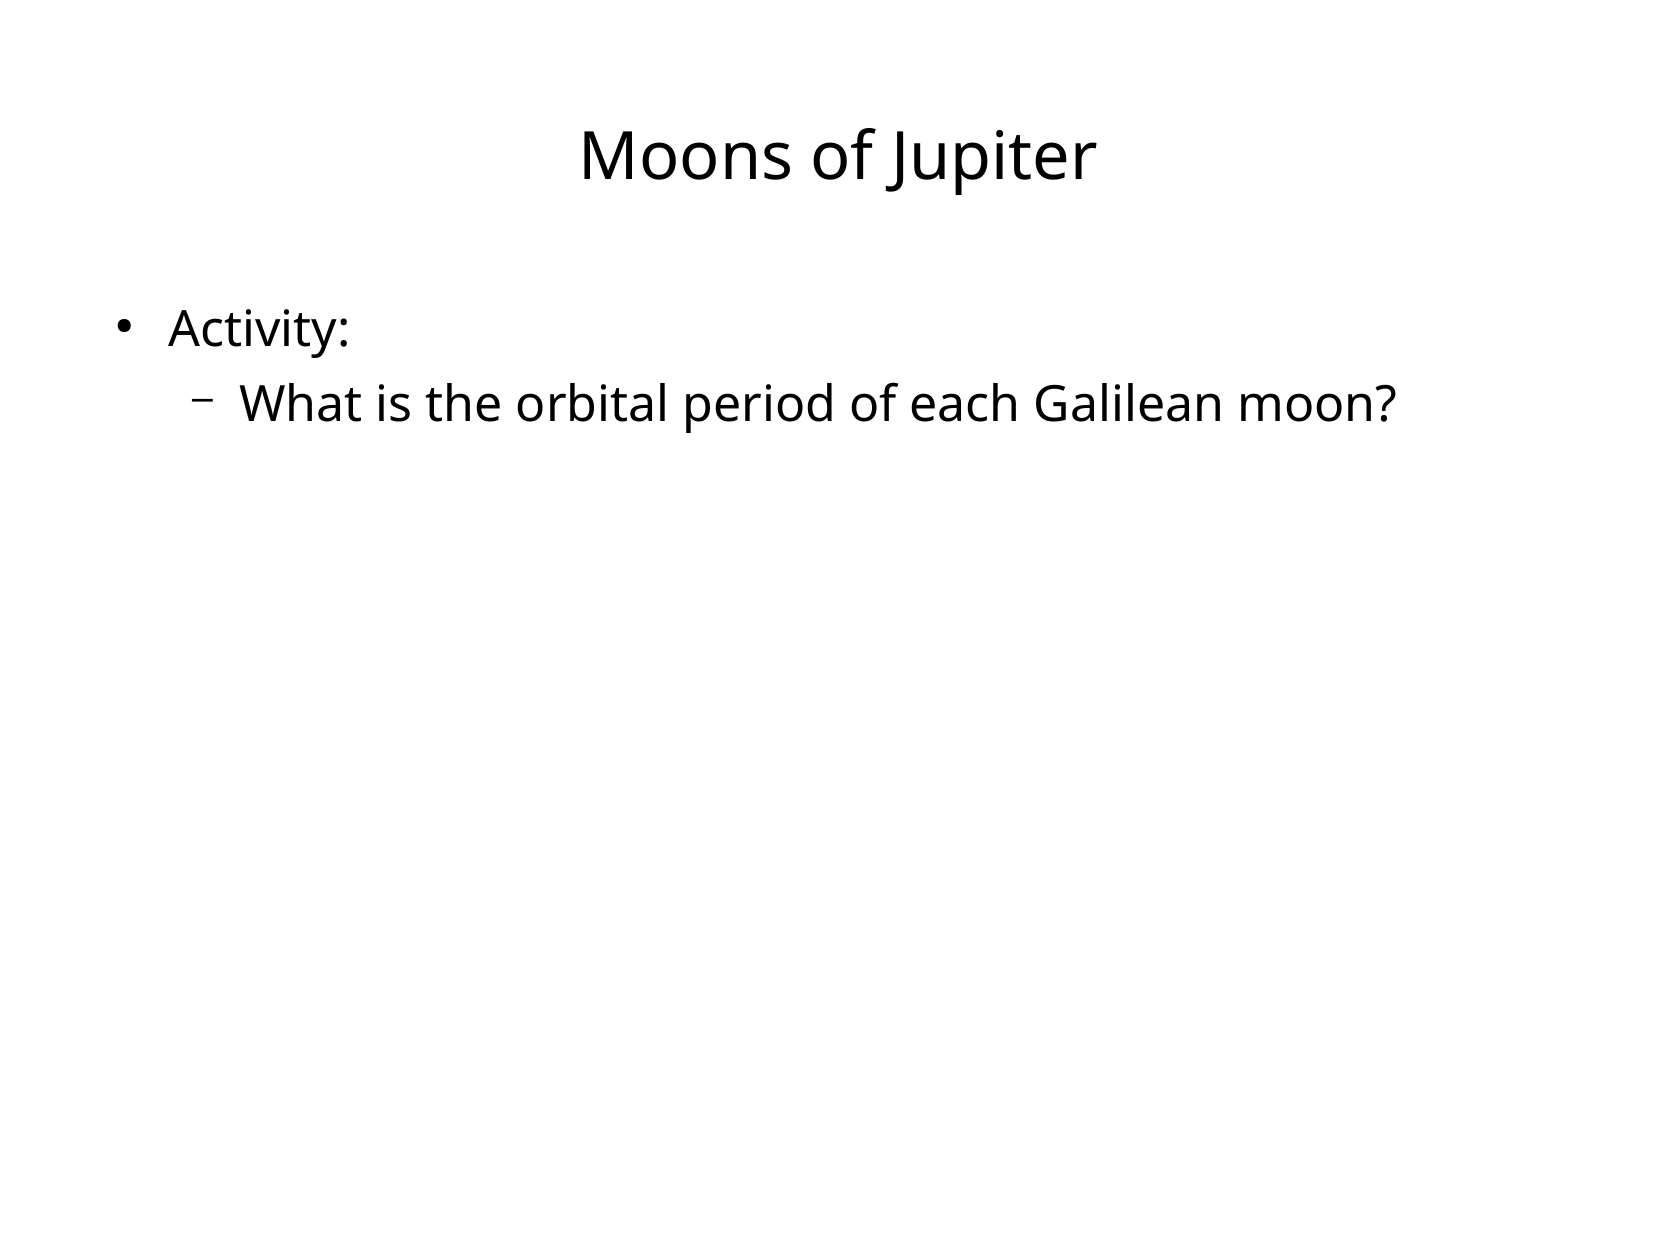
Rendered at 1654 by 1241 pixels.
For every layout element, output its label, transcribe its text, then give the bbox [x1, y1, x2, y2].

title Moons of Jupiter [82, 49, 1571, 257]
list Activity: What is the orbital period of each Galilean moon? [82, 289, 1571, 1108]
